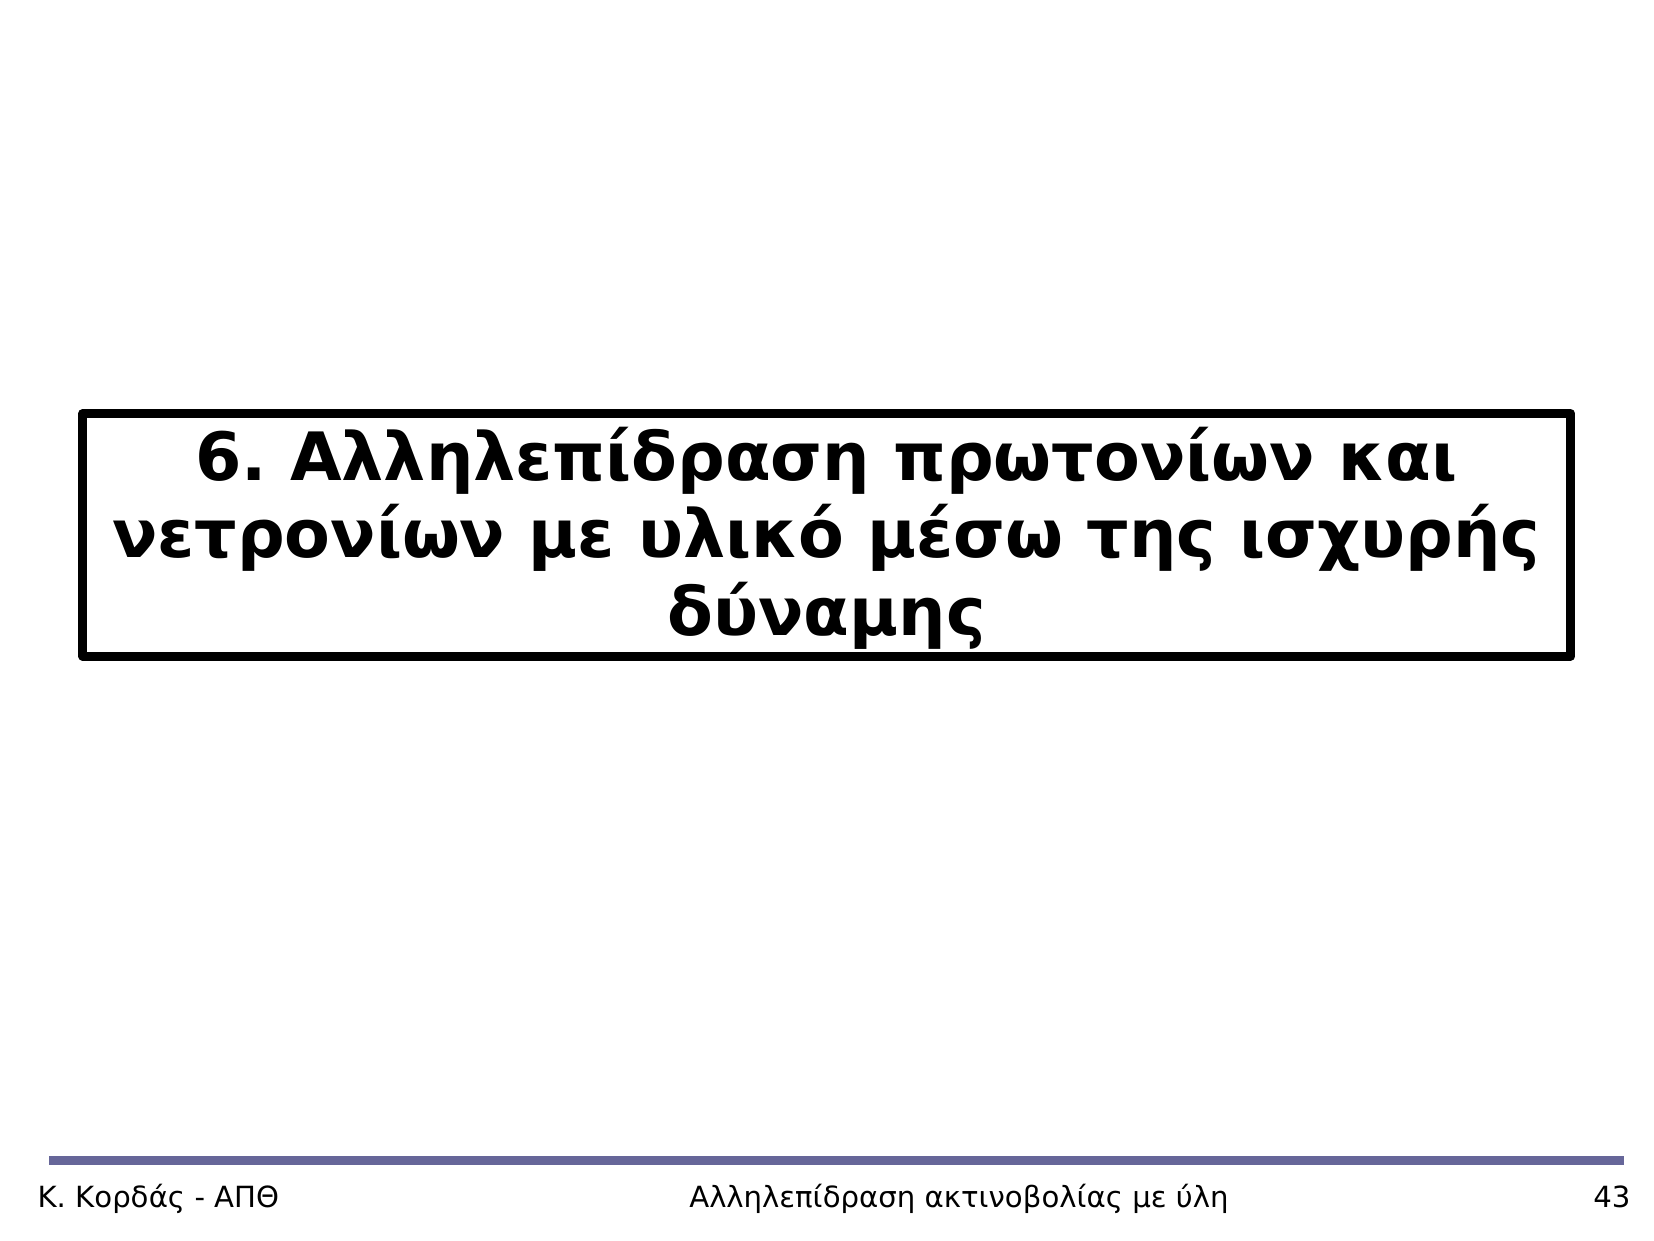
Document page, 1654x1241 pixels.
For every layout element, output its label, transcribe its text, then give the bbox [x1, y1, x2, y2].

subtitle 6. Αλληλεπίδραση πρωτονίων και νετρονίων με υλικό μέσω της ισχυρής δύναμης [82, 413, 1571, 657]
